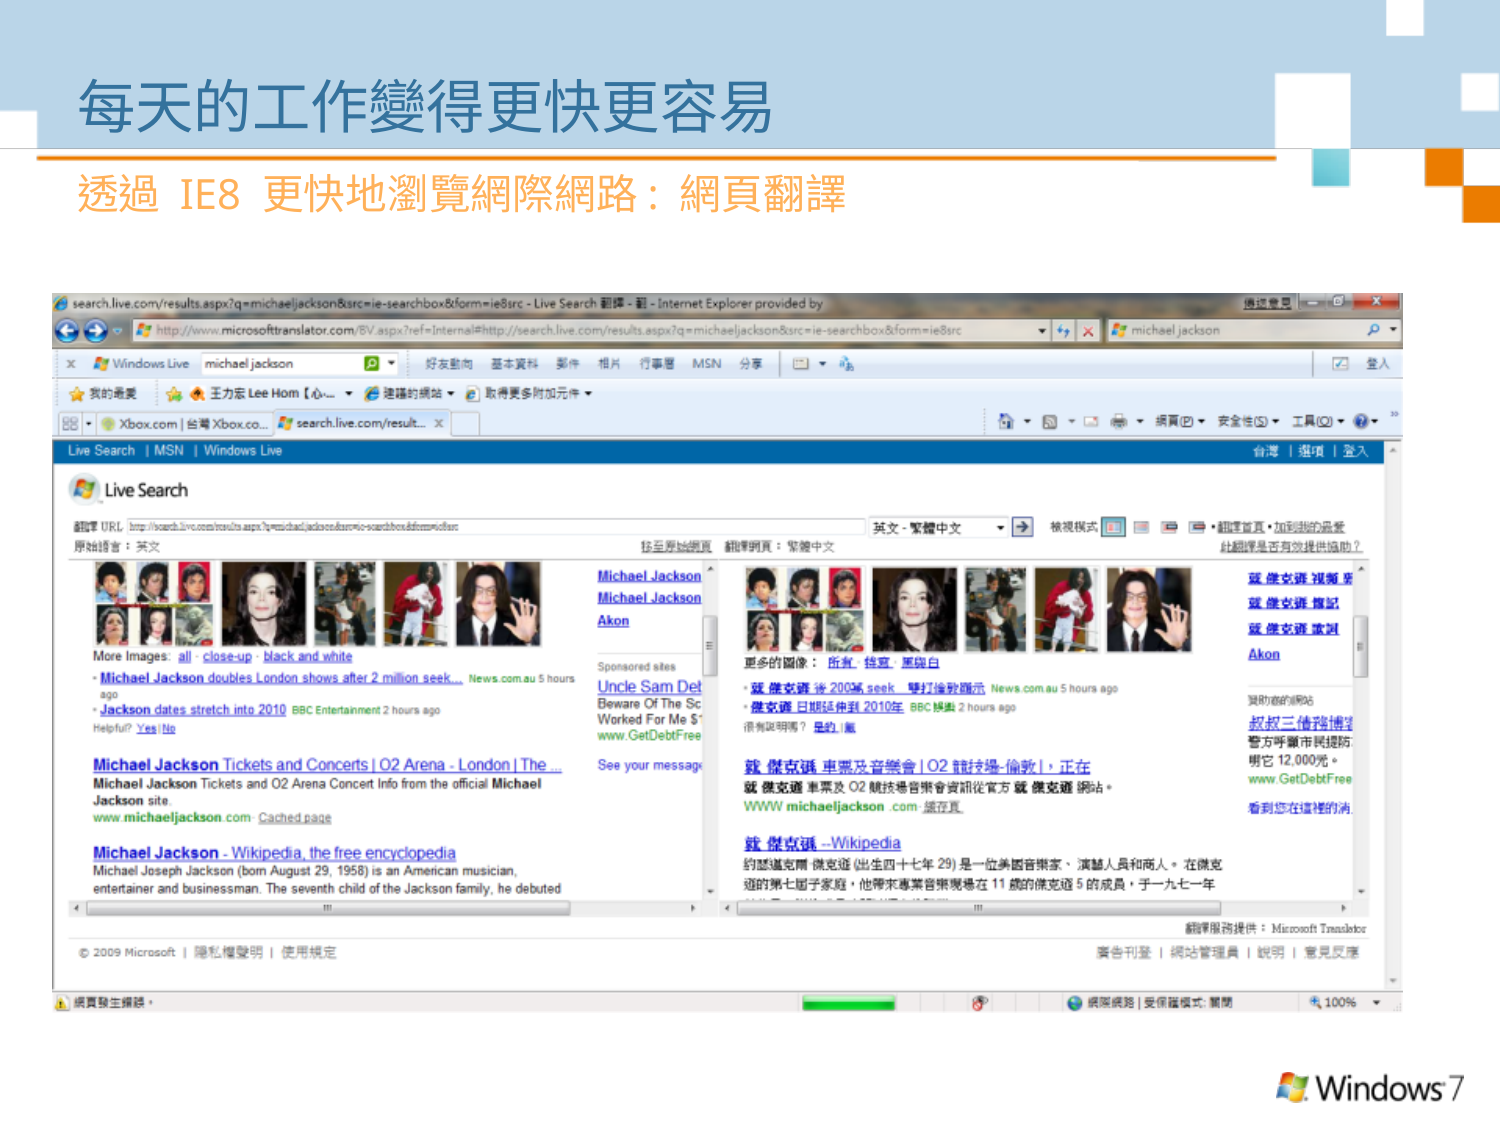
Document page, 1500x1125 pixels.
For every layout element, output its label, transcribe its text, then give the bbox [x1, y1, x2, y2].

text_box 透過 IE8 更快地瀏覽網際網路: 網頁翻譯 [44, 160, 1459, 227]
title 每天的工作變得更快更容易 [62, 62, 1413, 150]
picture [52, 293, 1403, 1014]
